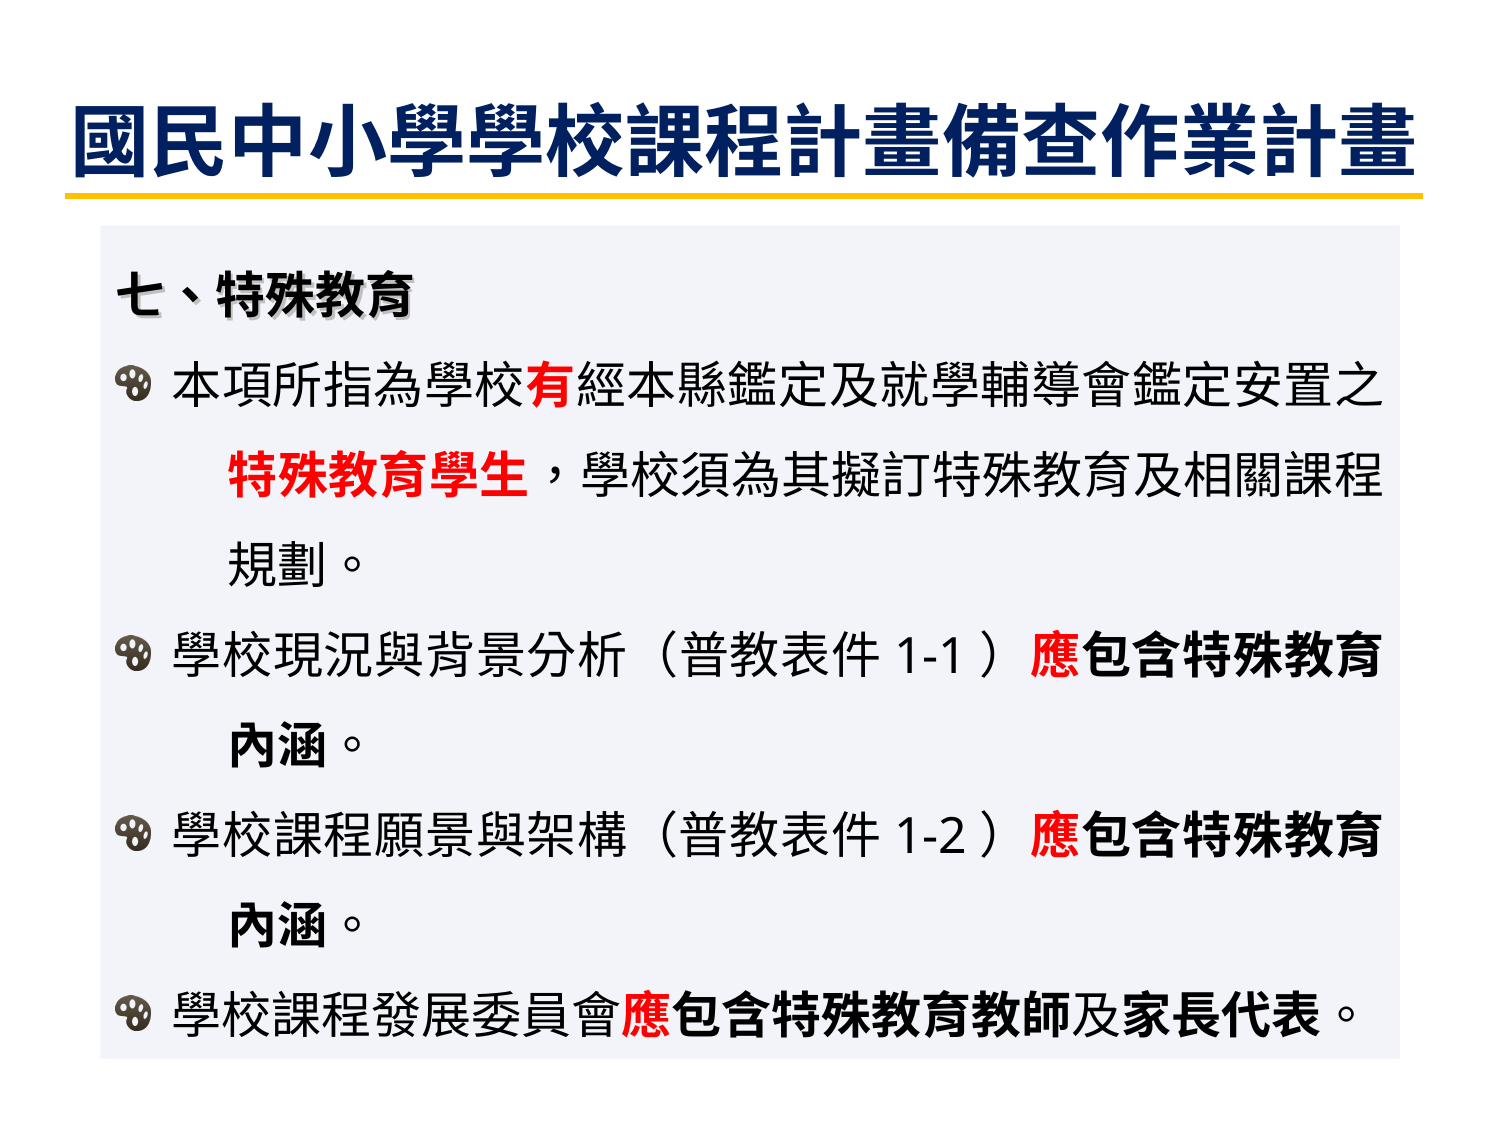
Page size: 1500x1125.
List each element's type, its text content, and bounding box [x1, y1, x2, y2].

text_box 七、特殊教育 本項所指為學校有經本縣鑑定及就學輔導會鑑定安置之特殊教育學生，學校須為其擬訂特殊教育及相關課程規劃。 學校現況與背景分析（普教表件1-1）應包含特殊教育內涵。 學校課程願景與架構（普教表件1-2）應包含特殊教育內涵。 學校課程發展委員會應包含特殊教育教師及家長代表。 [100, 225, 1400, 1059]
title 國民中小學學校課程計畫備查作業計畫 [41, 45, 1447, 233]
